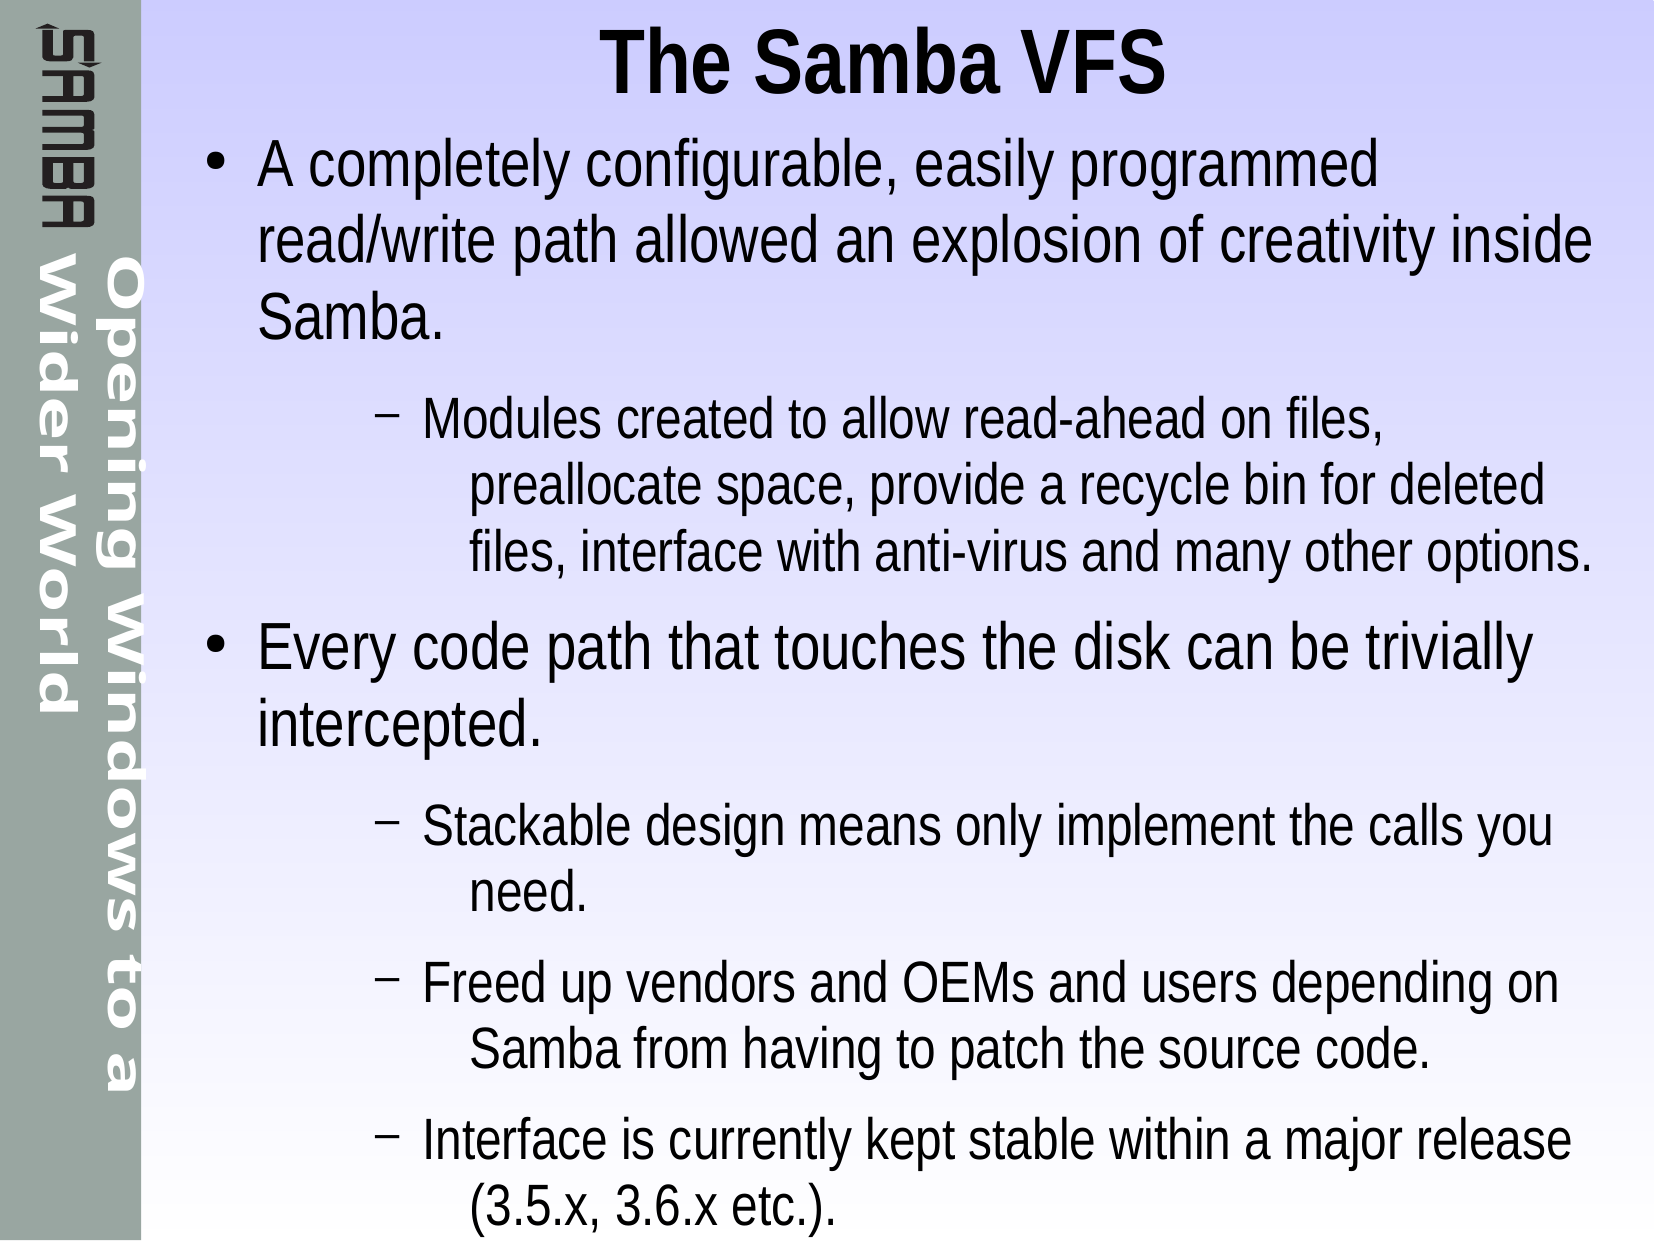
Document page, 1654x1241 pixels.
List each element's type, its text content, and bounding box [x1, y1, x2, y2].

title The Samba VFS [177, 1, 1590, 121]
list A completely configurable, easily programmed read/write path allowed an explosion of creativity inside Samba. Modules created to allow read-ahead on files, preallocate space, provide a recycle bin for deleted files, interface with anti-virus and many other options. Every code path that touches the disk can be trivially intercepted. Stackable design means only implement the calls you need. Freed up vendors and OEMs and users depending on Samba from having to patch the source code. Interface is currently kept stable within a major release (3.5.x, 3.6.x etc.). [186, 123, 1599, 1226]
